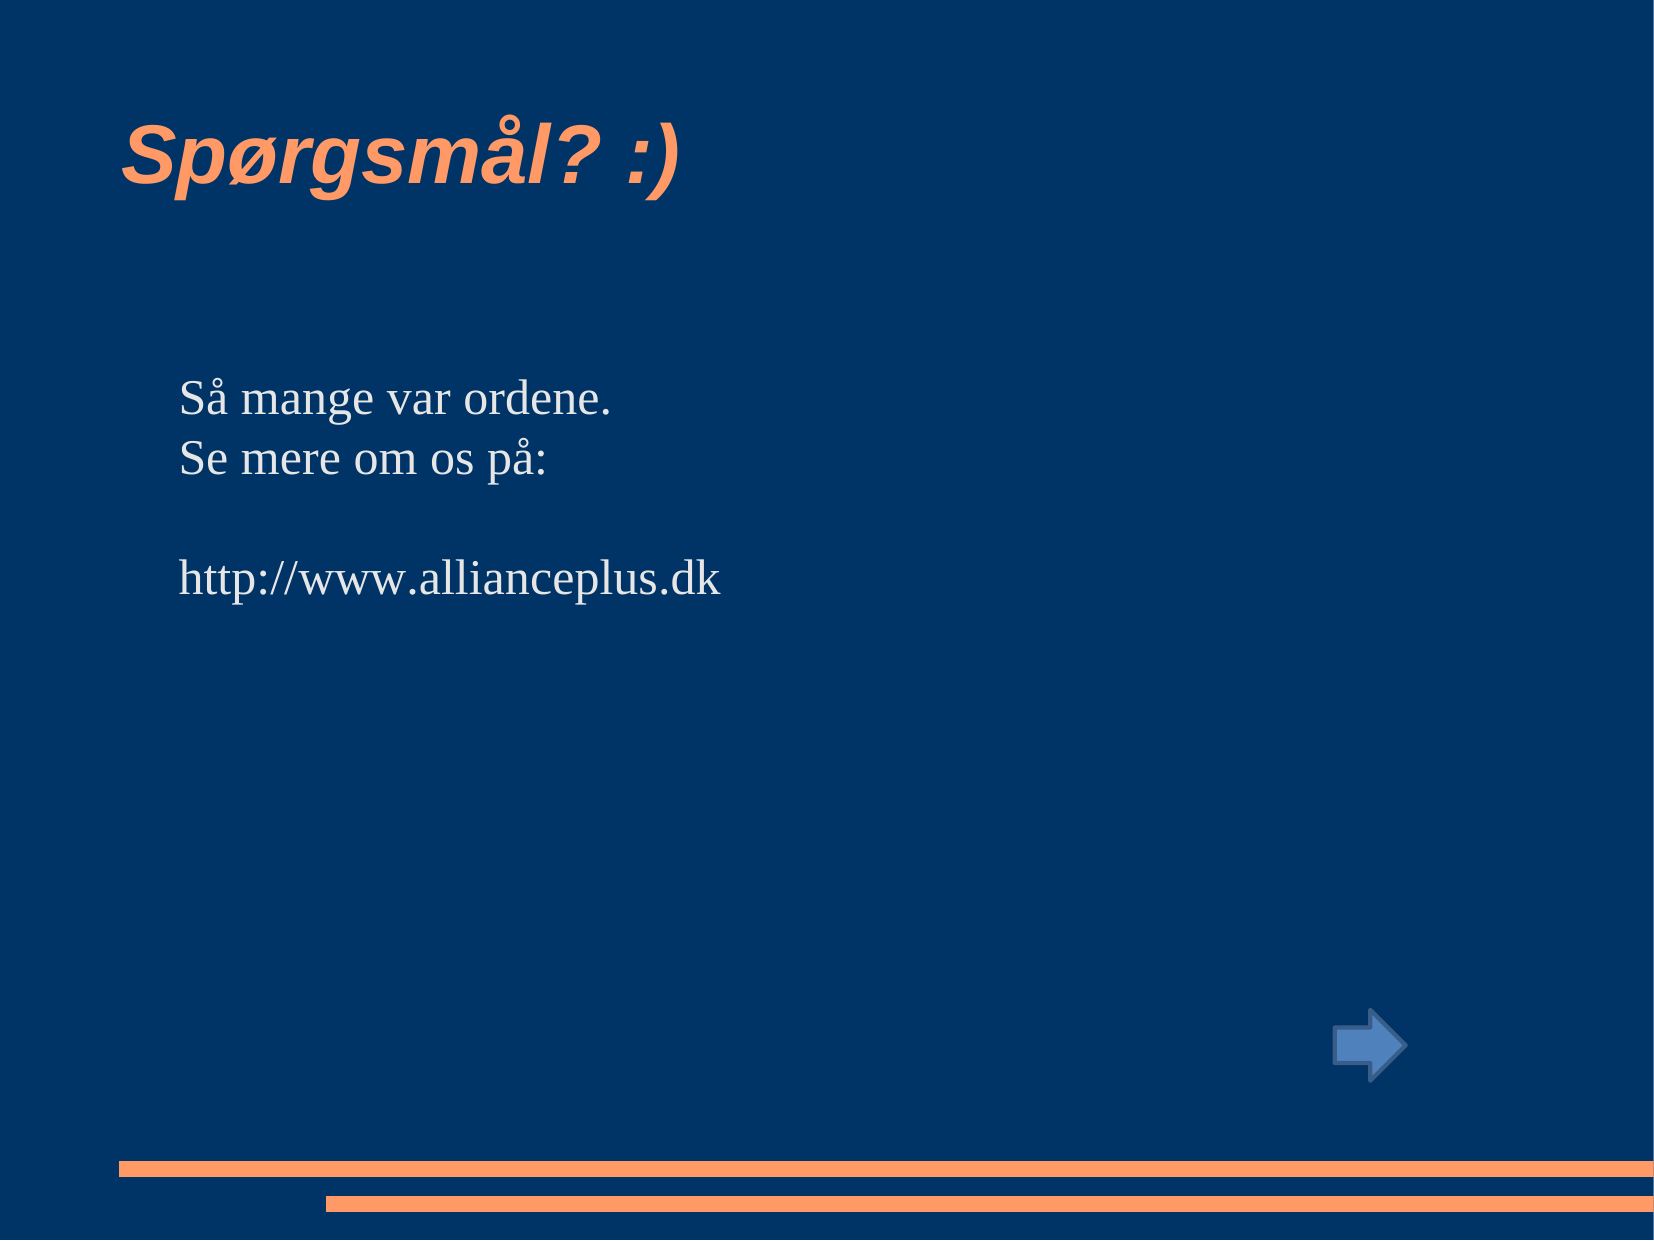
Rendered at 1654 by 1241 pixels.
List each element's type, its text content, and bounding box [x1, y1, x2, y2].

title Spørgsmål? :) [121, 46, 1534, 254]
text_box [1334, 1009, 1406, 1081]
list Så mange var ordene. Se mere om os på: http://www.allianceplus.dk [178, 364, 1570, 1147]
